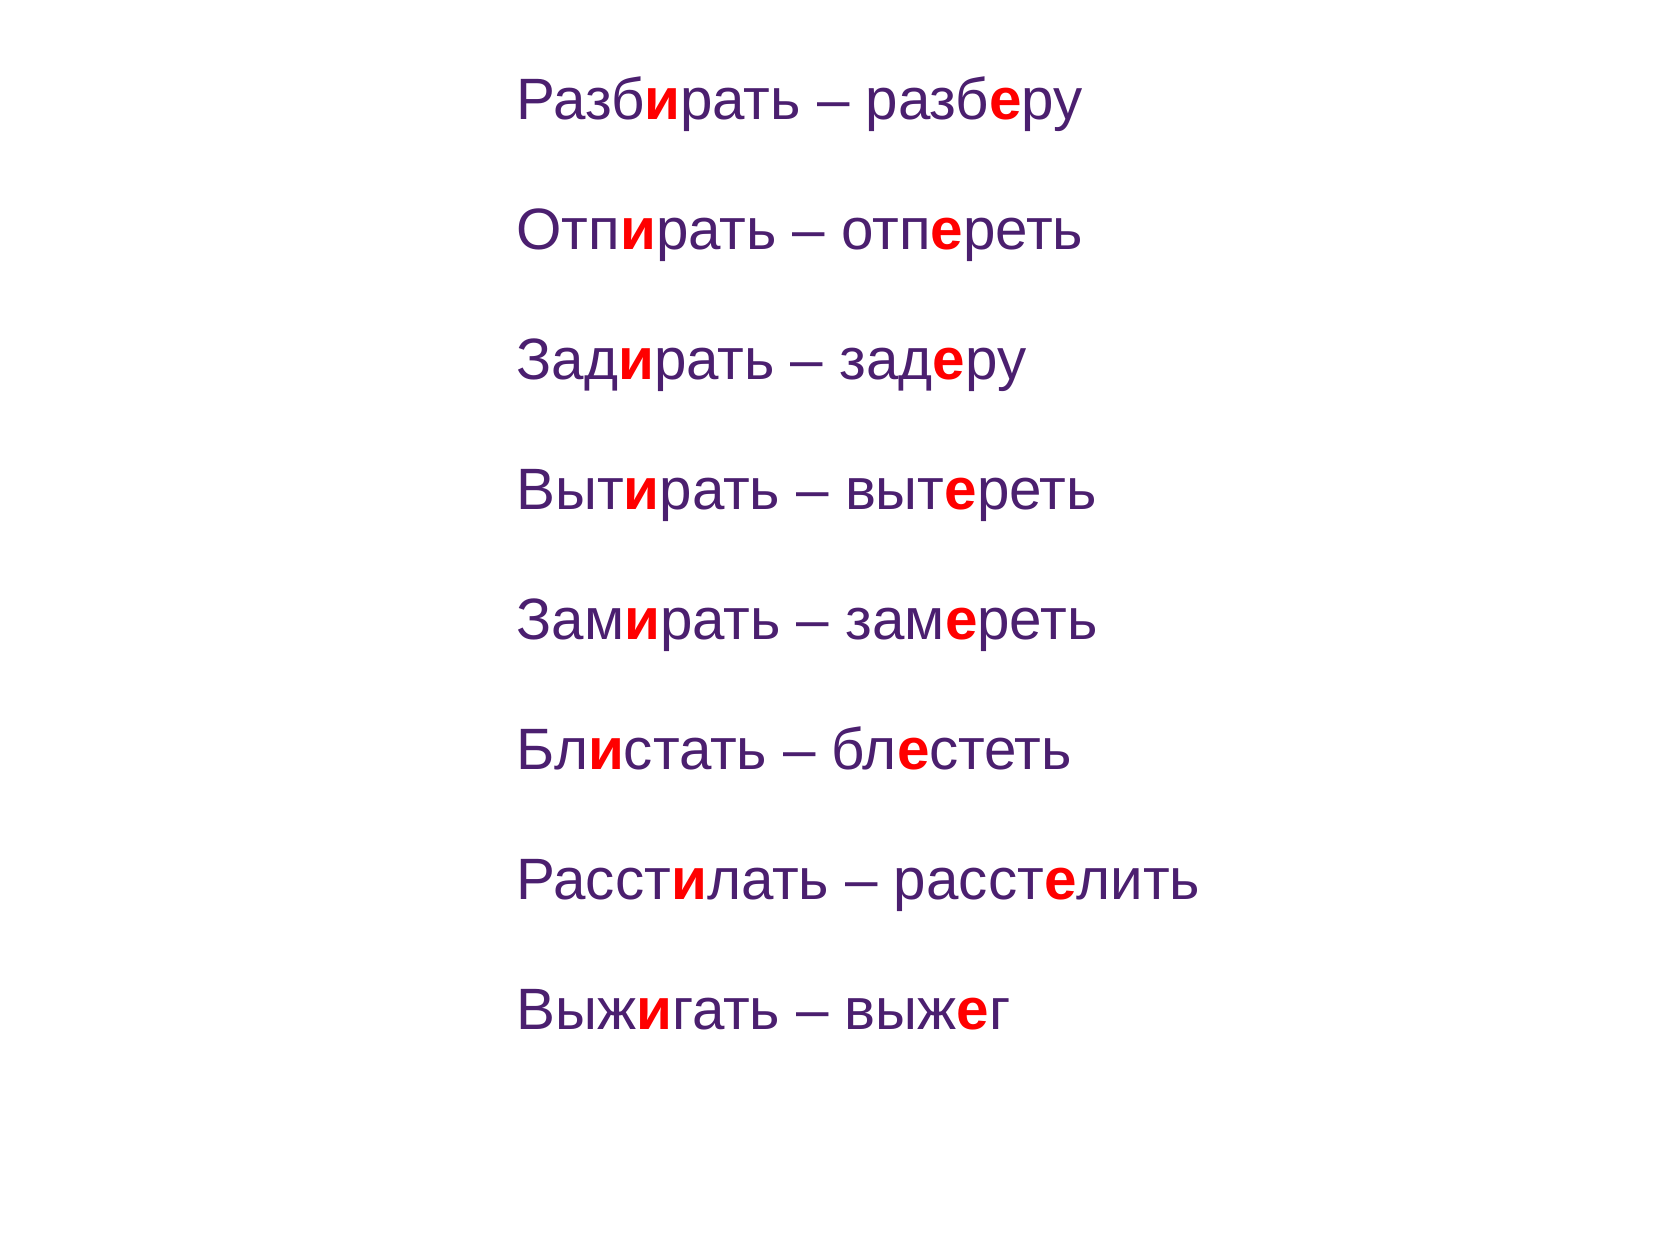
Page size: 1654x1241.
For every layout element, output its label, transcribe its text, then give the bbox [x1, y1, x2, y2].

text_box Разбирать – разберу Отпирать – отпереть Задирать – задеру Вытирать – вытереть Замирать – замереть Блистать – блестеть Расстилать – расстелить Выжигать – выжег [501, 59, 1233, 1102]
